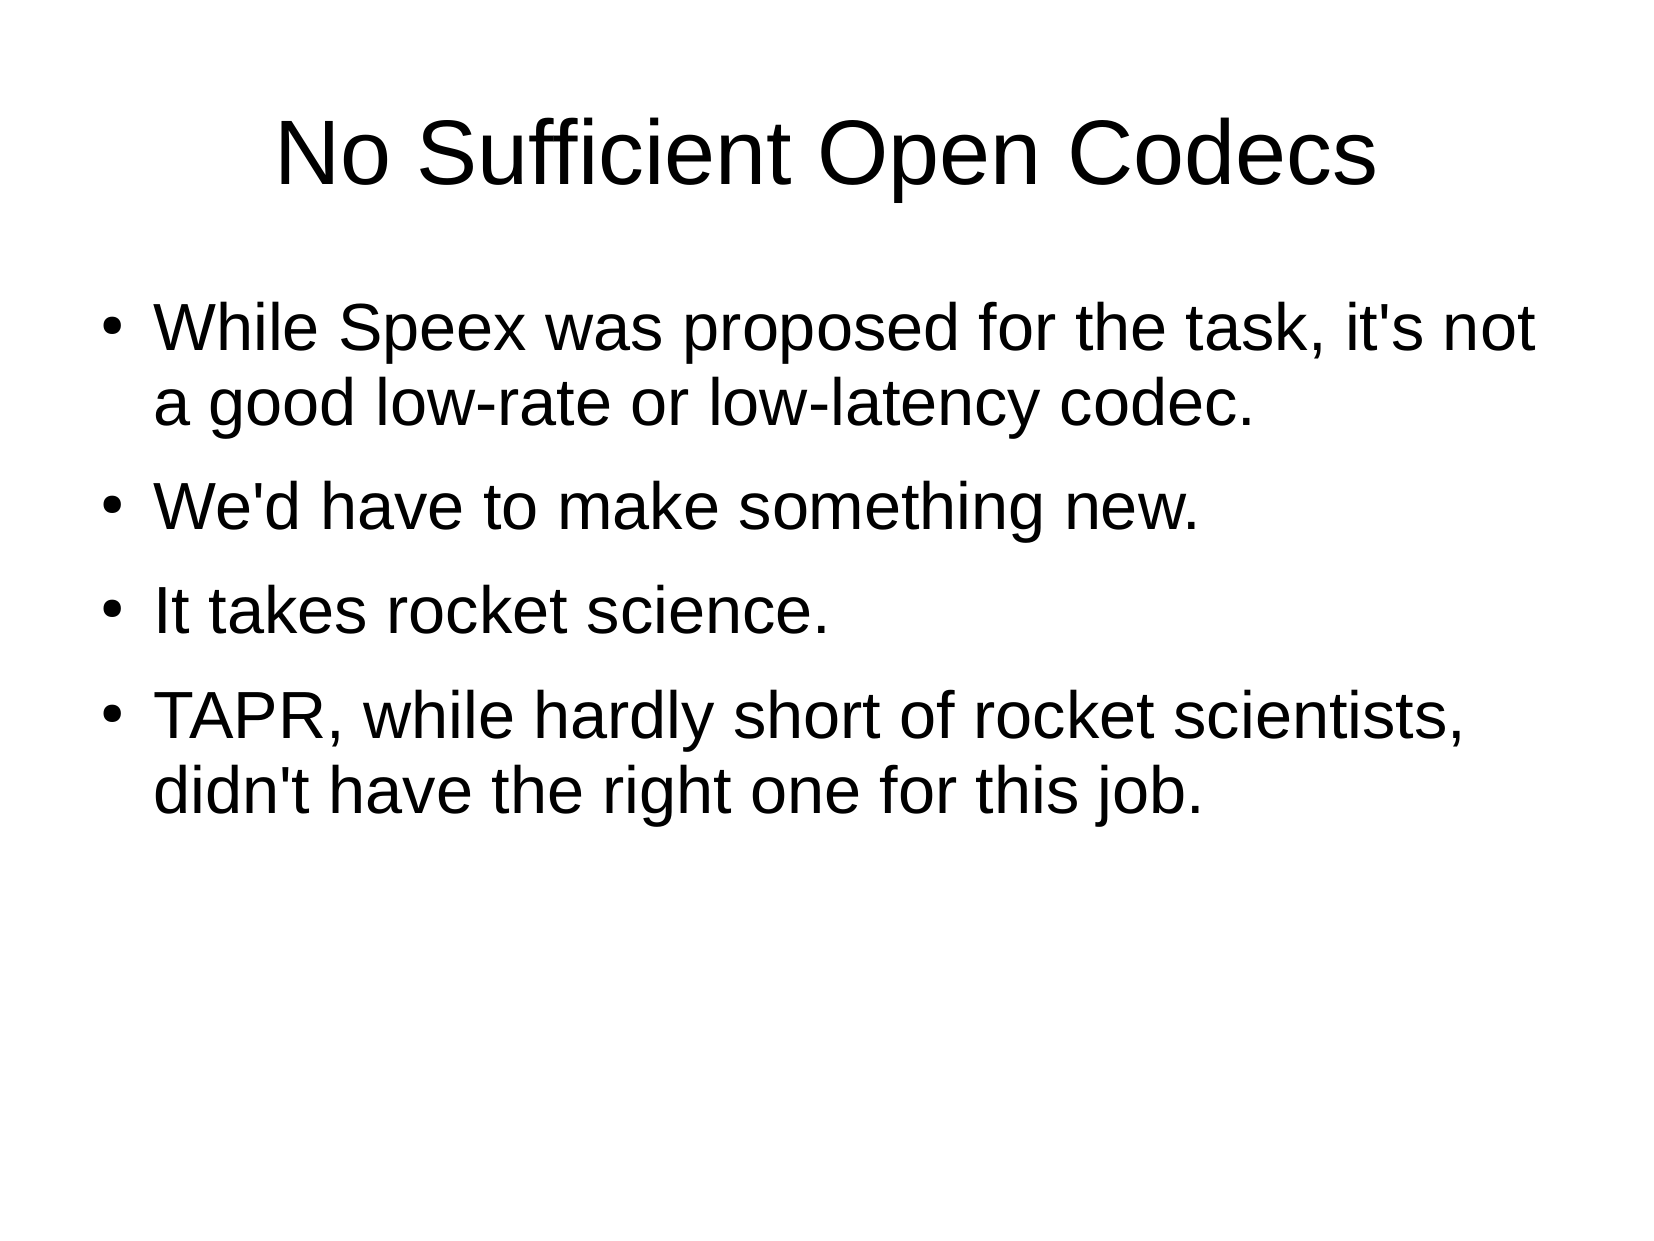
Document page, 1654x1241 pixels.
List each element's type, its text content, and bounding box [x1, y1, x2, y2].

list While Speex was proposed for the task, it's not a good low-rate or low-latency codec. We'd have to make something new. It takes rocket science. TAPR, while hardly short of rocket scientists, didn't have the right one for this job. [82, 290, 1571, 1109]
title No Sufficient Open Codecs [82, 56, 1571, 250]
